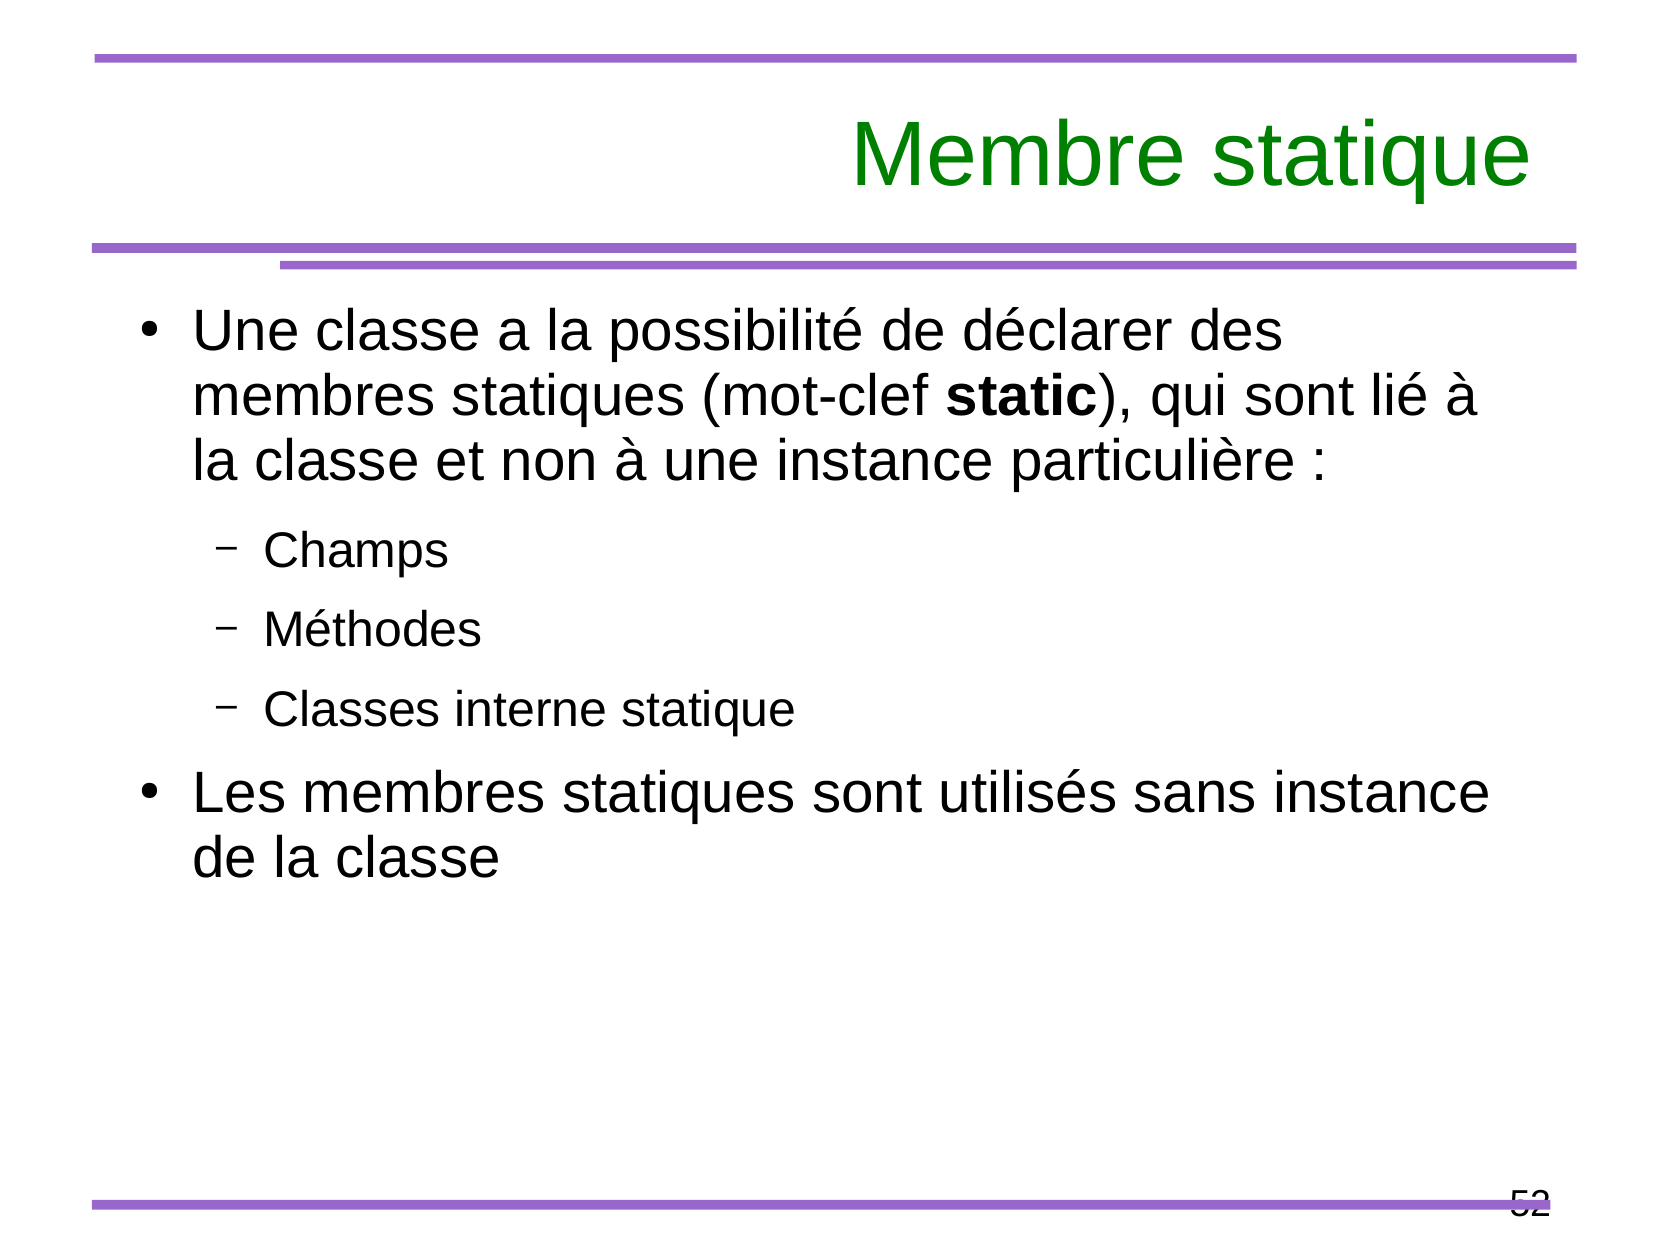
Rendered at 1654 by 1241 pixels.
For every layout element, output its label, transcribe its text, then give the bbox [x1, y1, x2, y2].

title Membre statique [121, 49, 1534, 257]
list Une classe a la possibilité de déclarer des membres statiques (mot-clef static), qui sont lié à la classe et non à une instance particulière : Champs Méthodes Classes interne statique Les membres statiques sont utilisés sans instance de la classe [121, 297, 1534, 1168]
